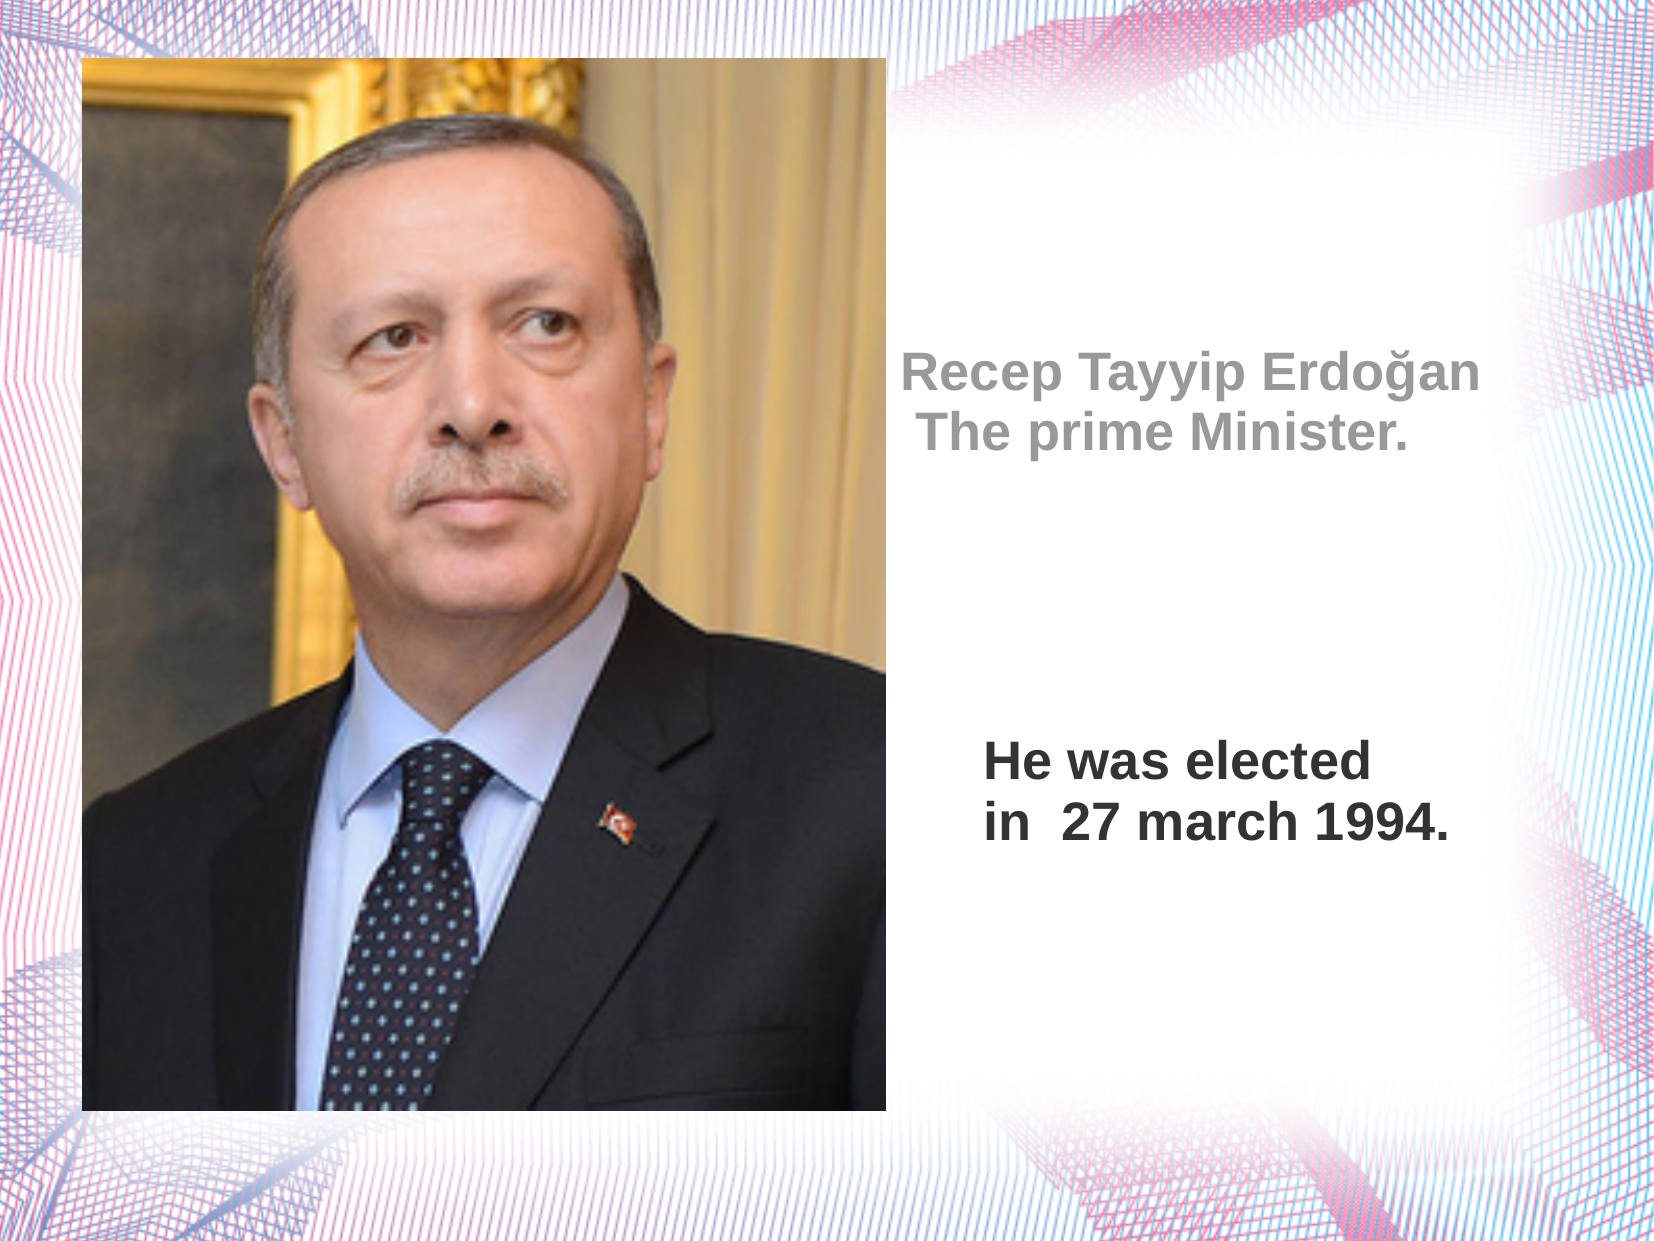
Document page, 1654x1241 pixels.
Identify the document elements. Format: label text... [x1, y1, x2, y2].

text_box Recep Tayyip Erdoğan The prime Minister. [885, 333, 1497, 473]
picture [0, 0, 1654, 1241]
text_box He was elected in 27 march 1994. [968, 723, 1466, 863]
